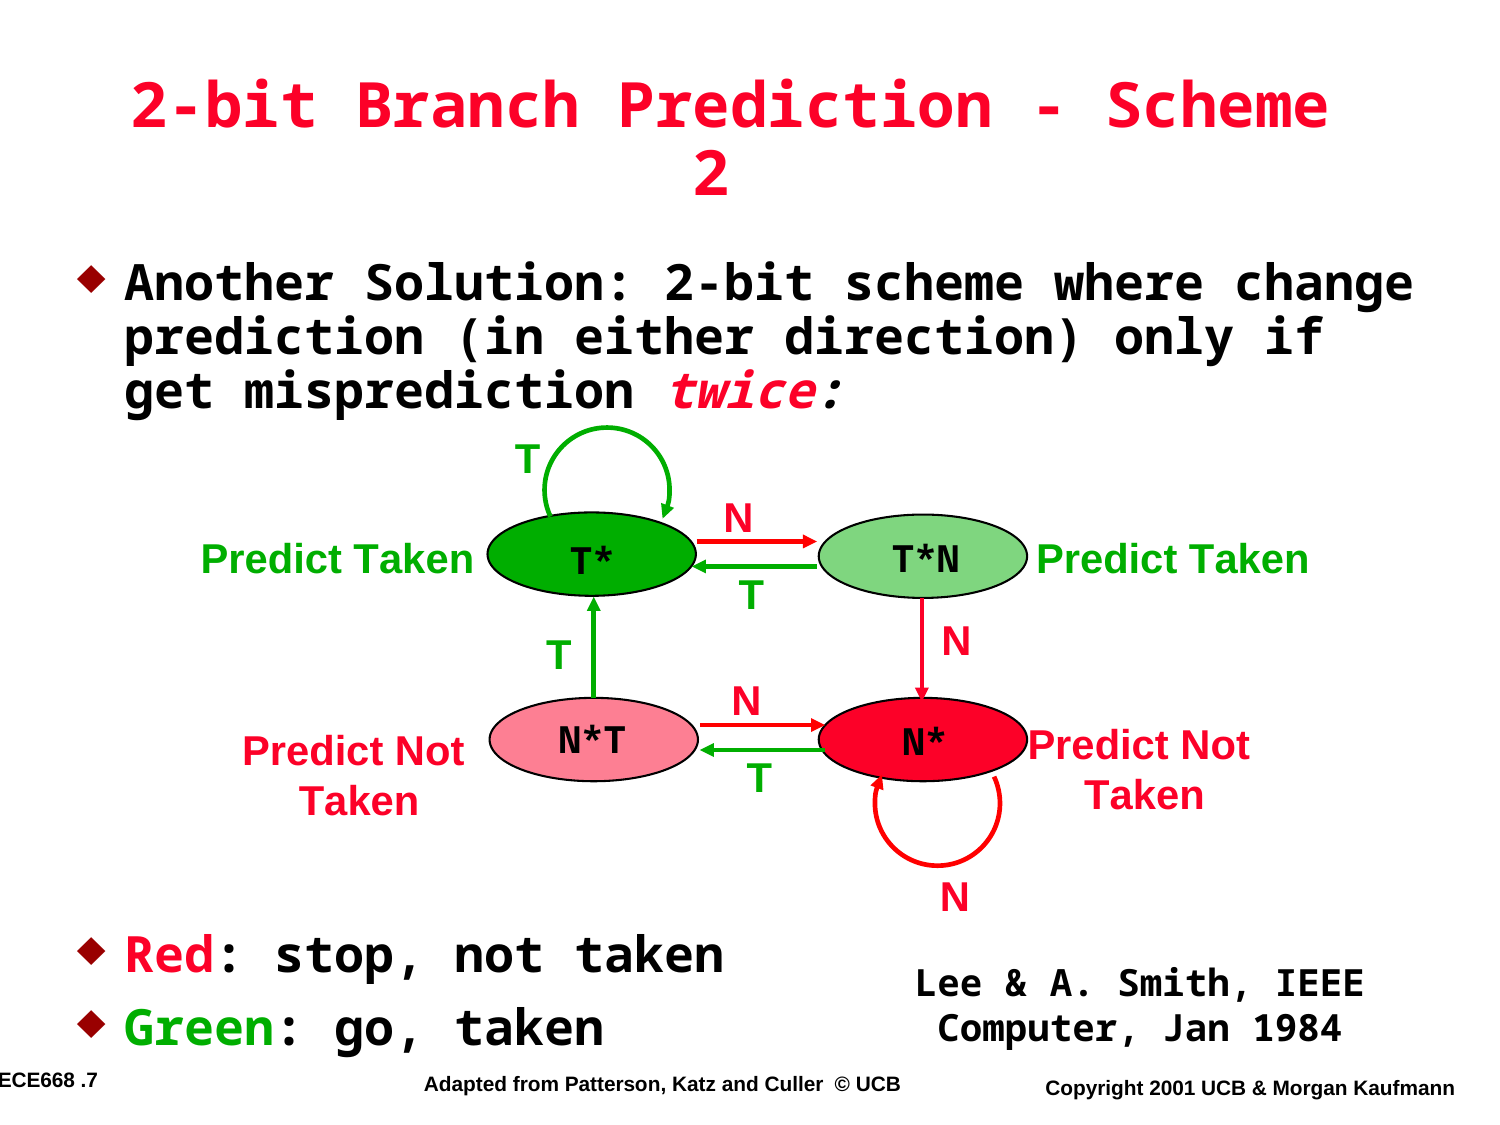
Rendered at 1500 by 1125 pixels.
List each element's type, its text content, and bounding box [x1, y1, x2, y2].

text_box [668, 710, 698, 769]
text_box N [716, 666, 777, 723]
text_box T [731, 744, 788, 809]
text_box Lee & A. Smith, IEEE Computer, Jan 1984 [824, 951, 1455, 1057]
text_box Predict Taken [185, 525, 490, 590]
text_box N*T [517, 708, 668, 770]
text_box T [723, 560, 779, 626]
text_box N [708, 483, 769, 539]
text_box [489, 711, 517, 768]
text_box T [547, 460, 556, 490]
text_box [522, 770, 665, 782]
text_box [525, 697, 662, 708]
text_box [818, 514, 1028, 598]
text_box N [924, 862, 985, 928]
text_box T [531, 620, 587, 685]
text_box Predict Not Taken [227, 716, 492, 832]
text_box T* [543, 529, 641, 590]
title 2-bit Branch Prediction - Scheme 2 [92, 70, 1369, 288]
text_box T*N [859, 527, 993, 588]
text_box [487, 512, 696, 596]
text_box N [926, 606, 987, 671]
text_box T [500, 425, 556, 490]
text_box N [716, 727, 777, 732]
list Another Solution: 2-bit scheme where change prediction (in either direction) only if get misprediction twice: Red: stop, not taken Green: go, taken [62, 249, 1438, 1088]
text_box Predict Not Taken [1012, 710, 1277, 826]
text_box N* [876, 710, 974, 771]
text_box N [708, 544, 769, 548]
text_box [818, 697, 1028, 782]
text_box Predict Taken [1021, 525, 1325, 590]
